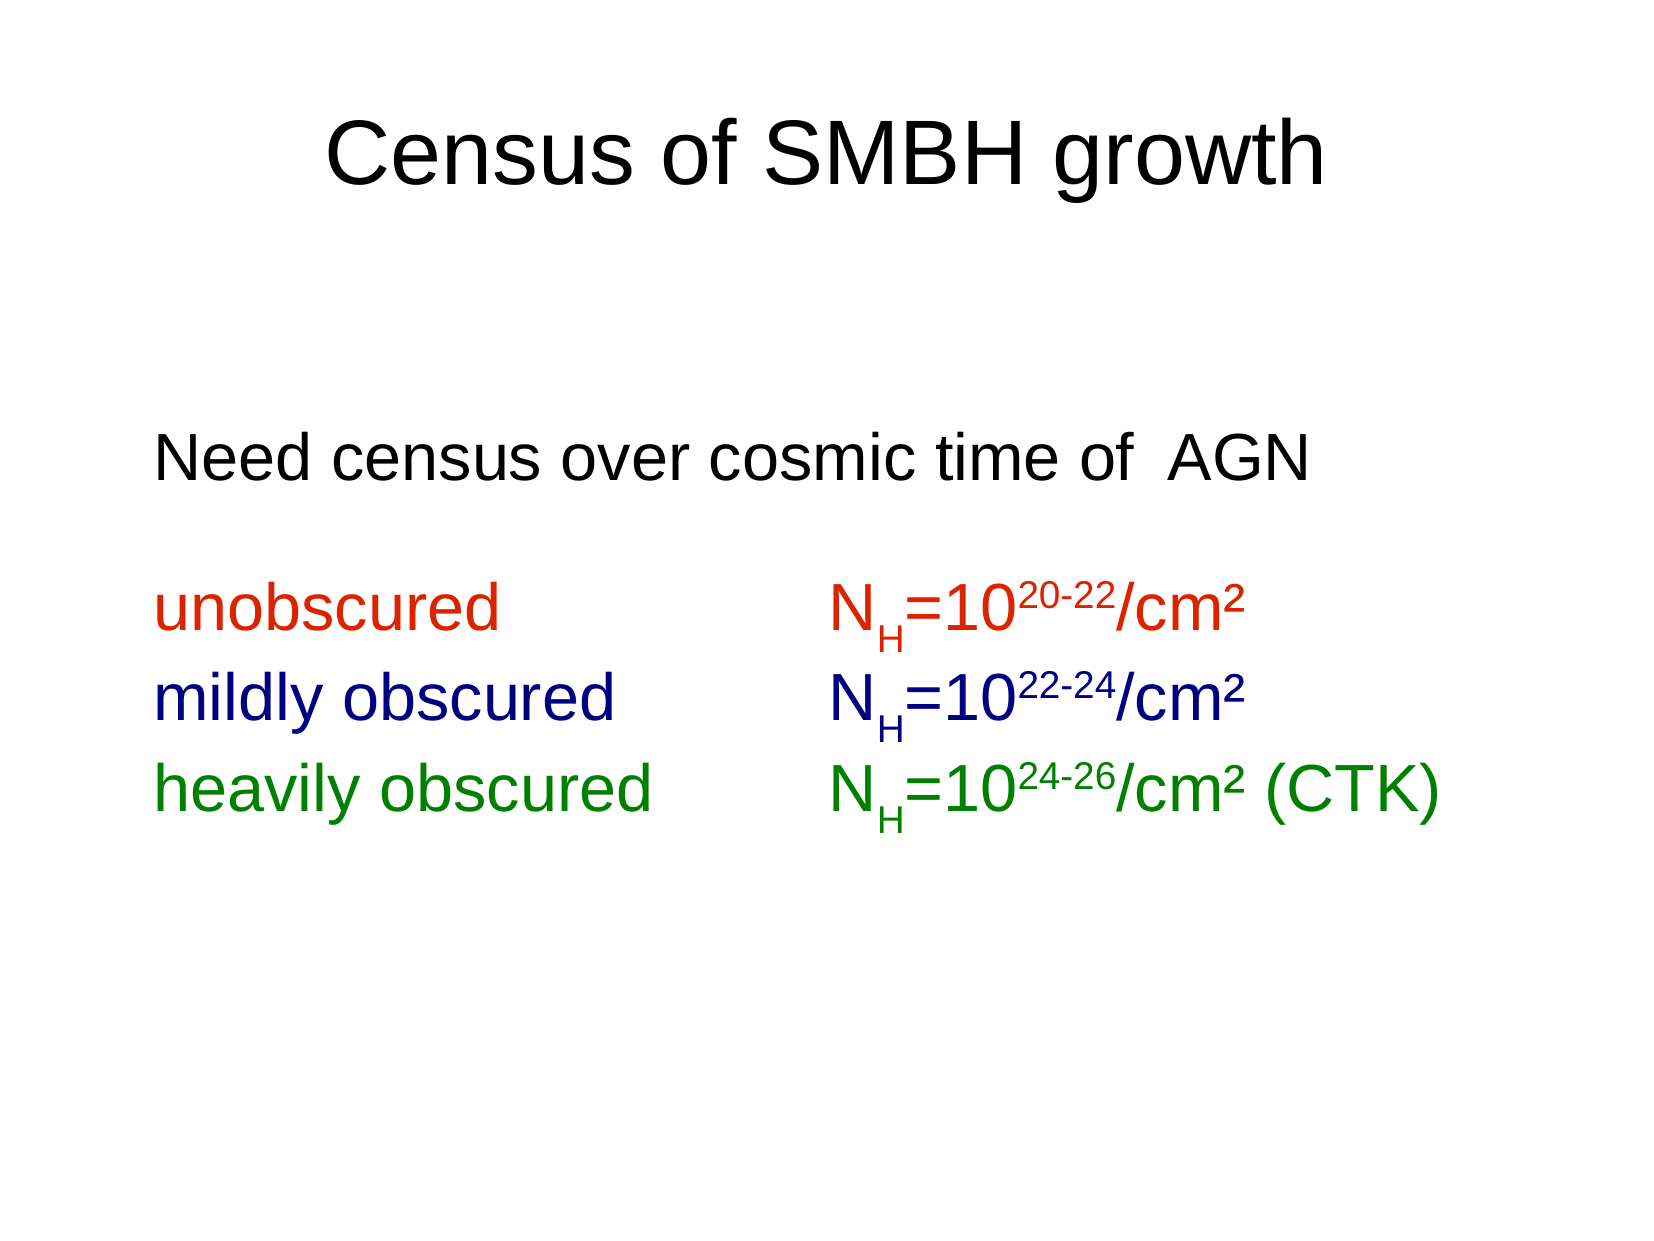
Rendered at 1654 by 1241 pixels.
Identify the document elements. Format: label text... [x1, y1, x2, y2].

title Census of SMBH growth [82, 49, 1571, 257]
list Need census over cosmic time of AGN unobscured NH=1020-22/cm² mildly obscured NH=1022-24/cm² heavily obscured NH=1024-26/cm² (CTK) [82, 420, 1571, 1140]
